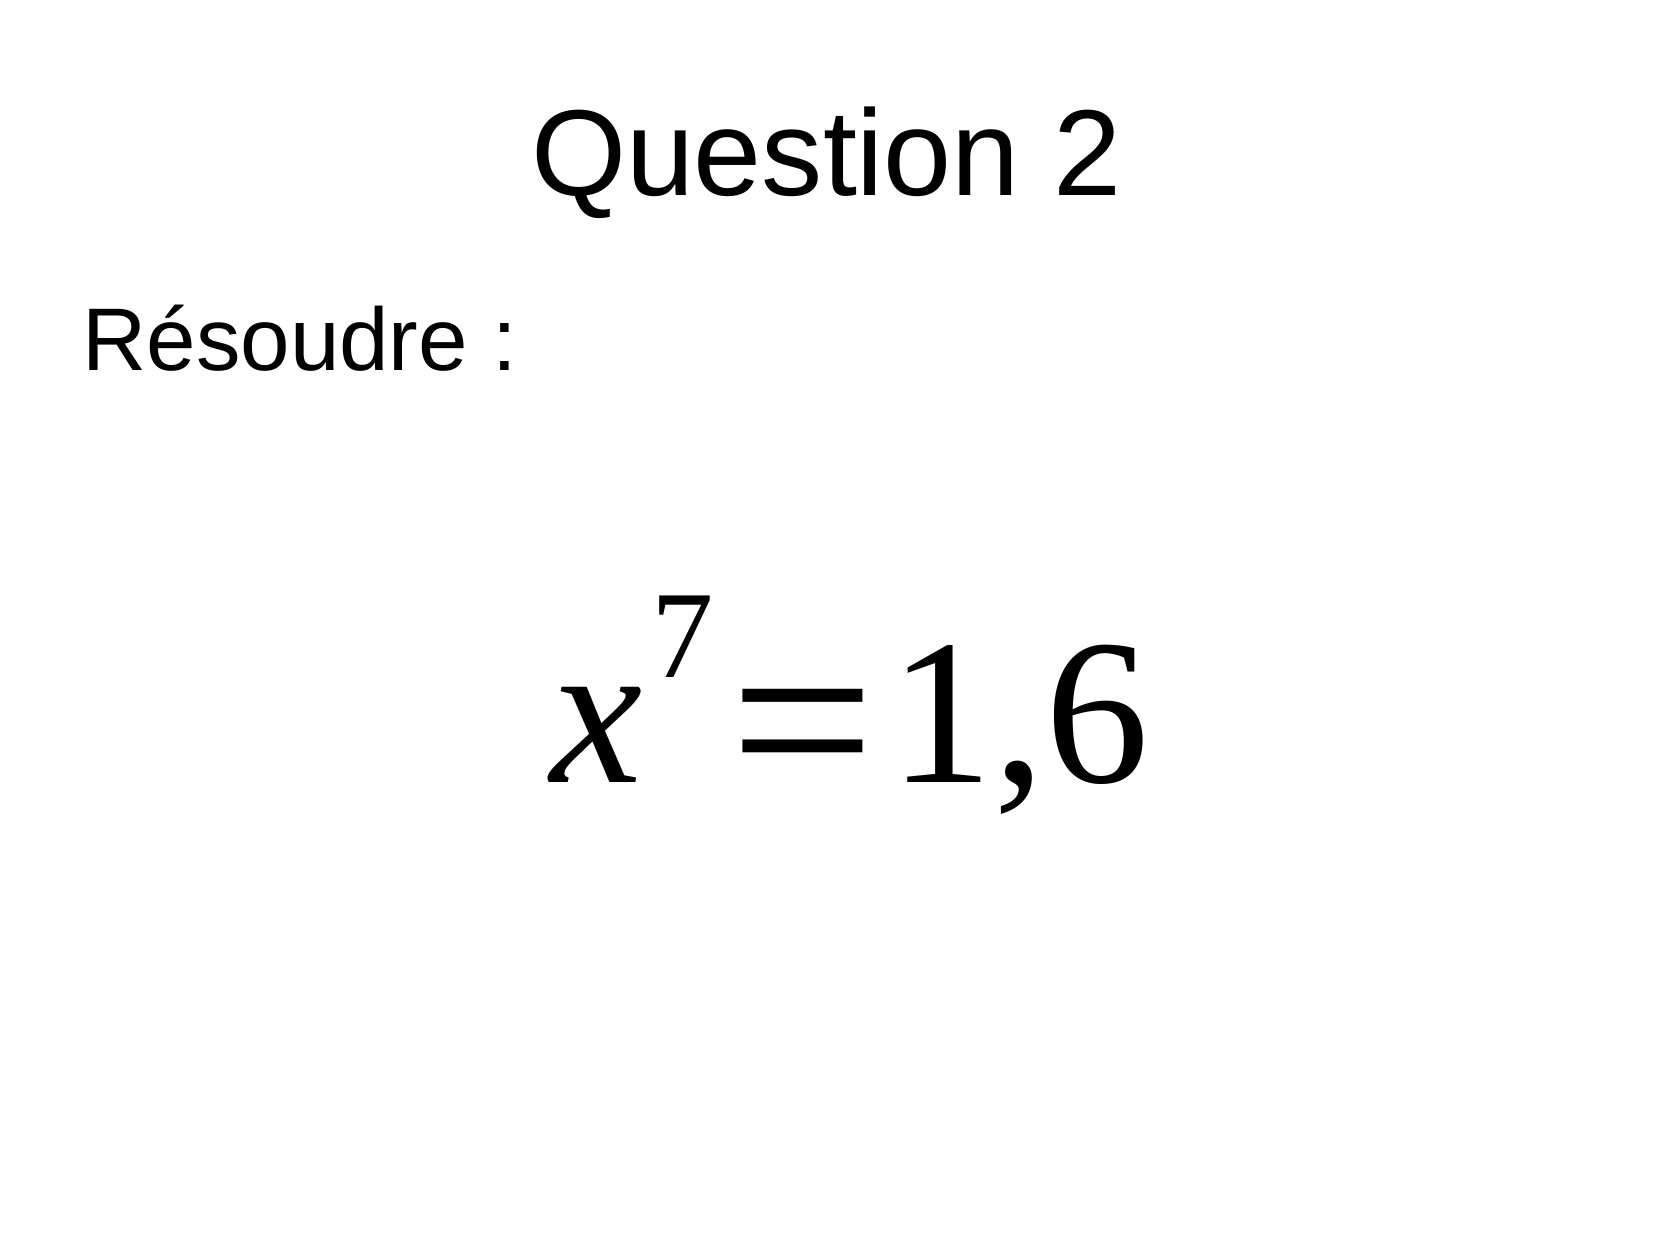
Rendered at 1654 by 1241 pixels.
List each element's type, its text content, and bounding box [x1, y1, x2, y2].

list Résoudre : [82, 290, 1571, 1010]
title Question 2 [82, 49, 1571, 257]
chart [531, 566, 1161, 827]
